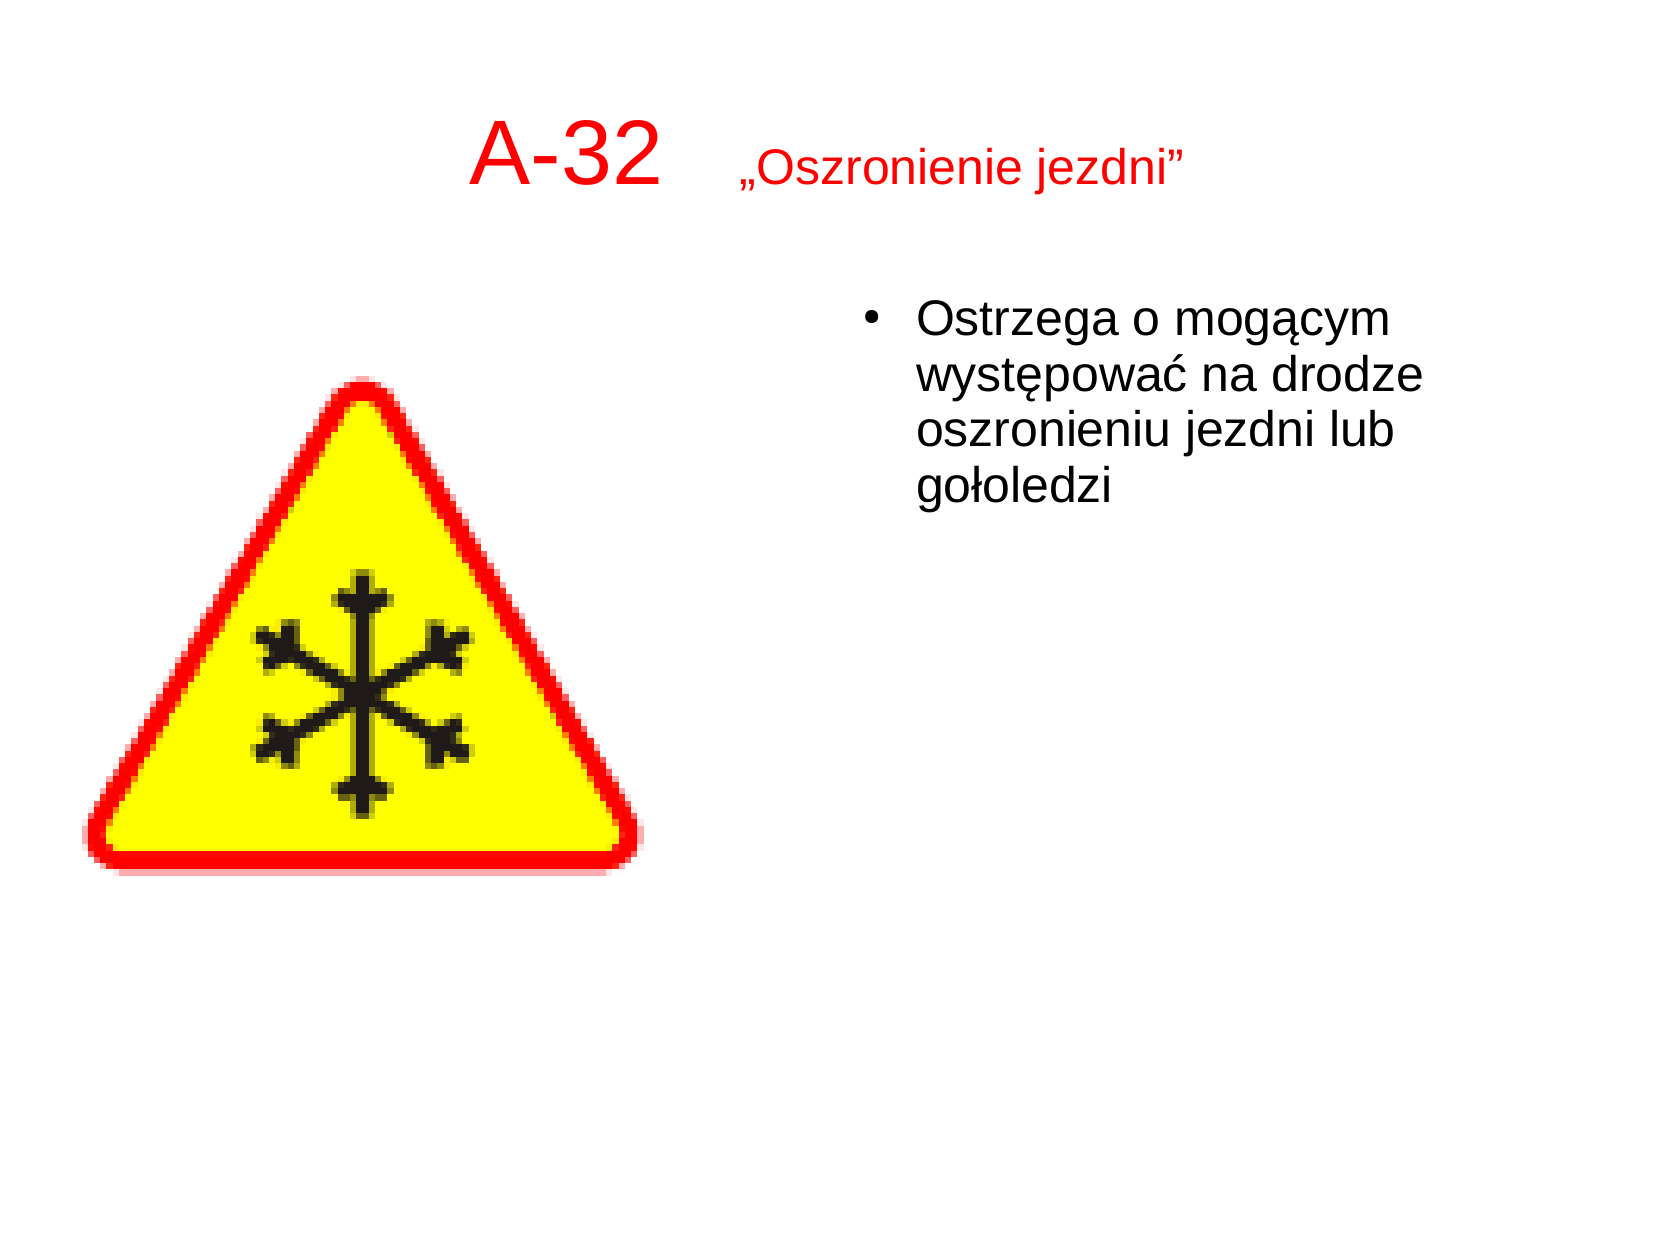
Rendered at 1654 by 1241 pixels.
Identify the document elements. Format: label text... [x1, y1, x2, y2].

picture [82, 376, 644, 876]
list Ostrzega o mogącym występować na drodze oszronieniu jezdni lub gołoledzi [845, 290, 1572, 1094]
title A-32 „Oszronienie jezdni” [82, 56, 1571, 250]
